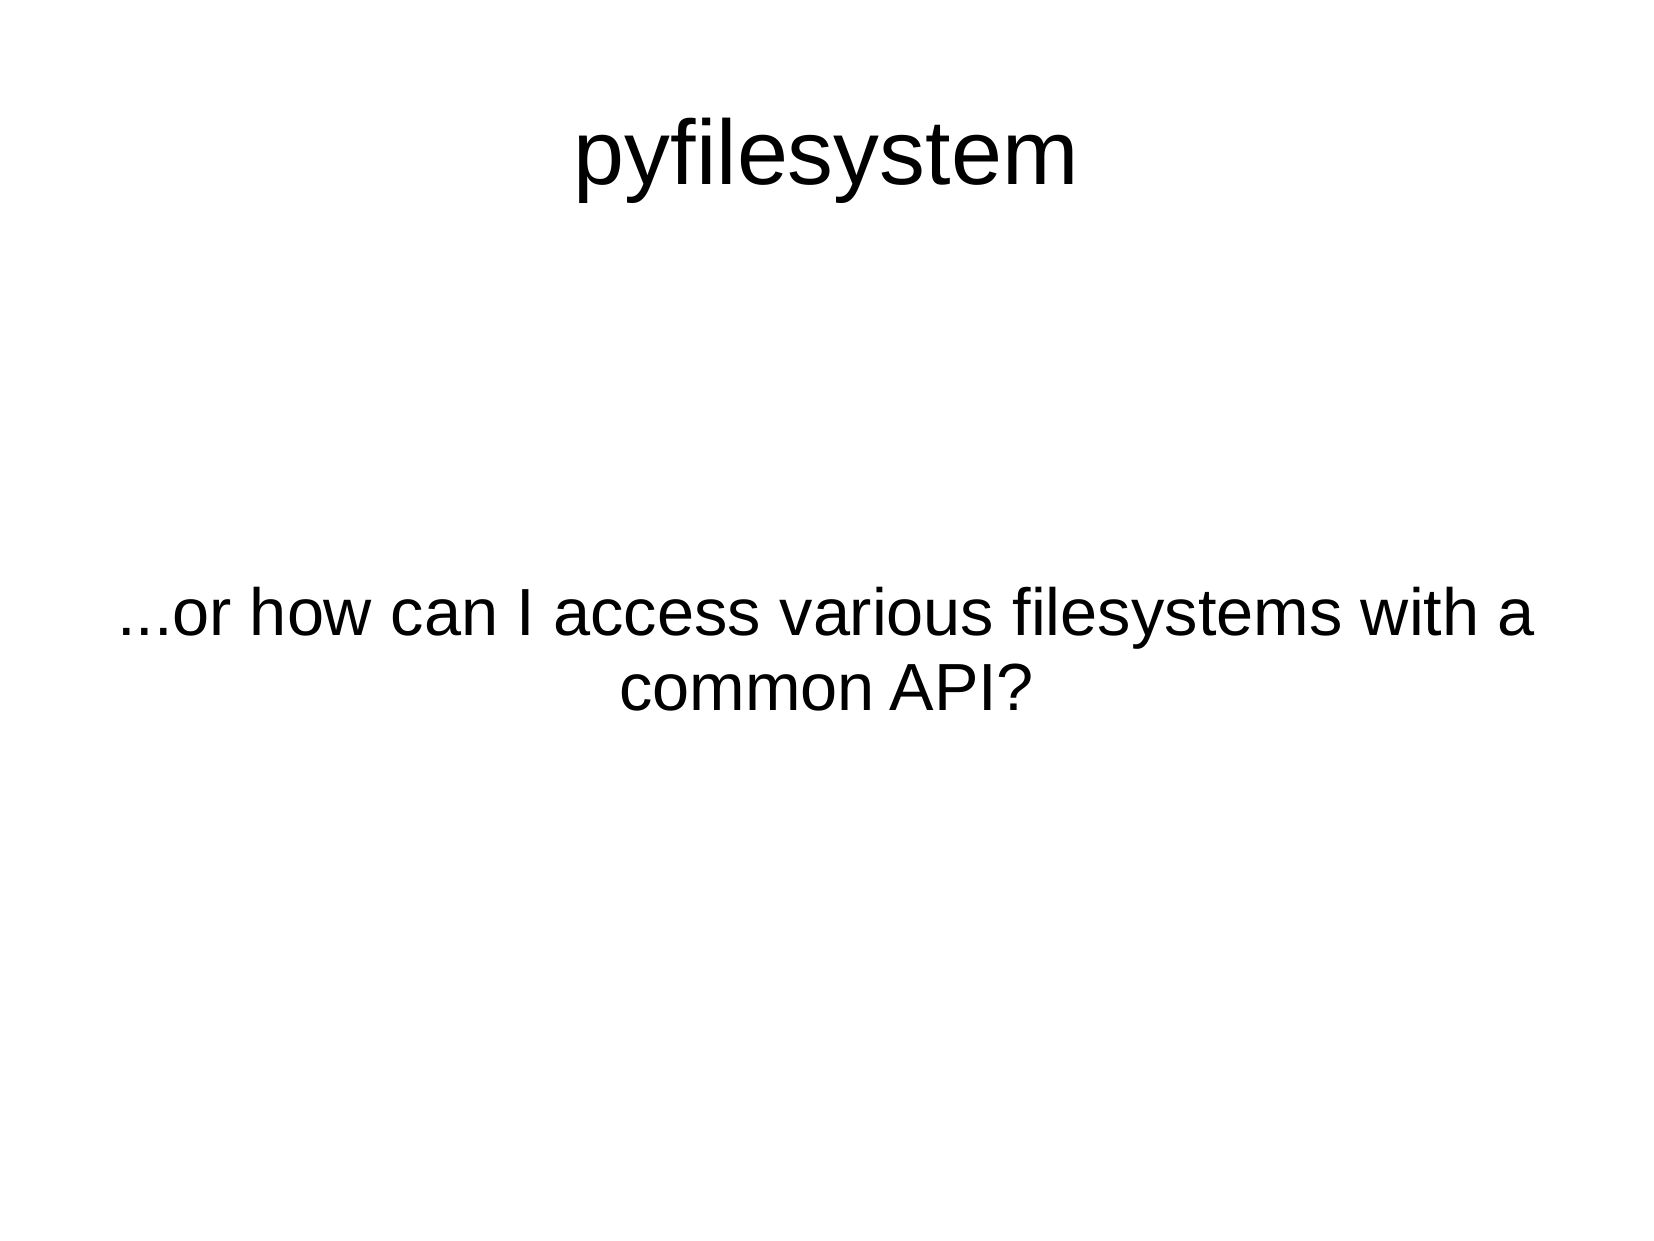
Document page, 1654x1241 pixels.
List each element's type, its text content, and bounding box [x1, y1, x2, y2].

subtitle ...or how can I access various filesystems with a common API? [82, 290, 1571, 1010]
title pyfilesystem [82, 49, 1571, 257]
